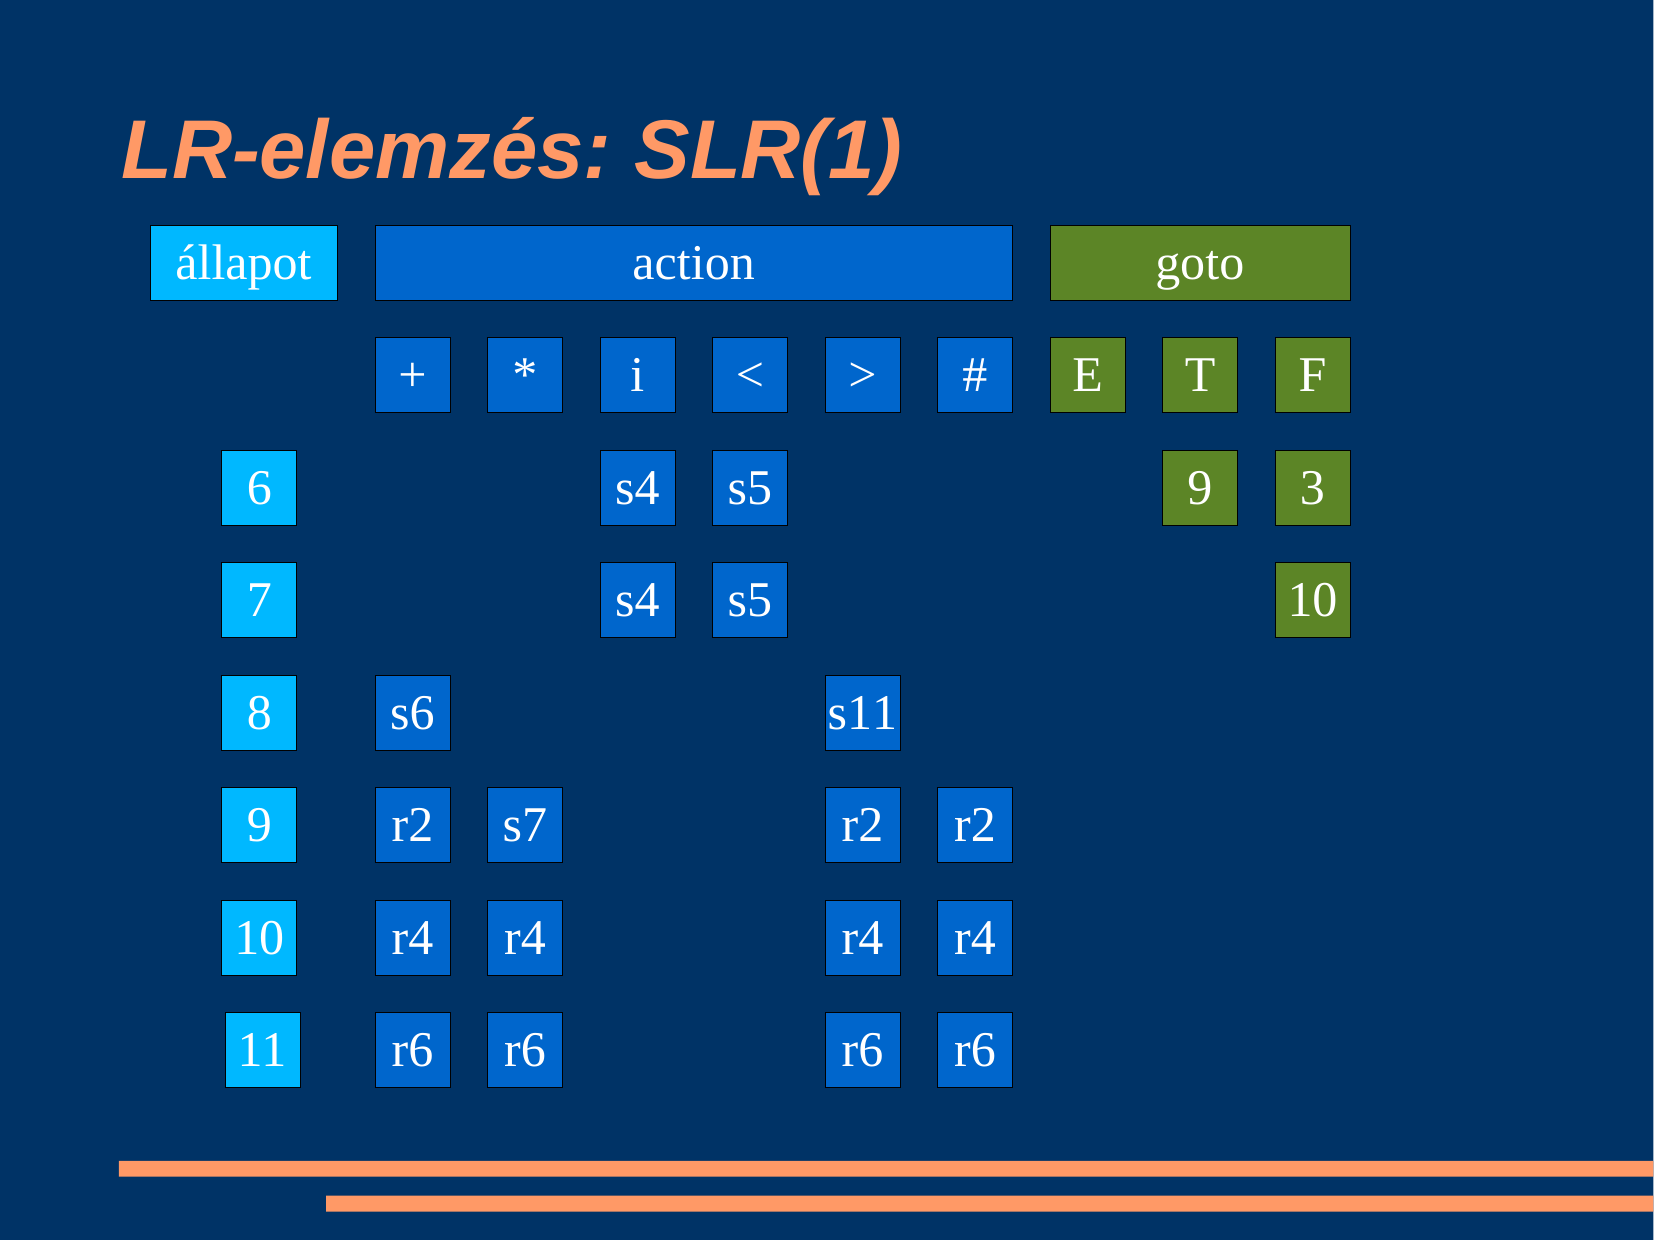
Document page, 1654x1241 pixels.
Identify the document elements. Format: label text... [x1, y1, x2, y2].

text_box r2 [825, 787, 901, 863]
text_box s5 [712, 450, 788, 526]
text_box r6 [487, 1012, 563, 1088]
text_box 7 [221, 562, 297, 638]
text_box állapot [150, 225, 338, 301]
text_box 11 [225, 1012, 301, 1088]
text_box r2 [375, 787, 451, 863]
text_box 3 [1275, 450, 1351, 526]
text_box s4 [600, 450, 676, 526]
text_box E [1050, 337, 1126, 413]
text_box s7 [487, 787, 563, 863]
text_box F [1275, 337, 1351, 413]
title LR-elemzés: SLR(1) [121, 46, 1534, 254]
text_box T [1162, 337, 1238, 413]
text_box s6 [375, 675, 451, 751]
text_box r4 [375, 900, 451, 976]
text_box > [825, 337, 901, 413]
text_box i [600, 337, 676, 413]
text_box < [712, 337, 788, 413]
text_box action [375, 225, 1013, 301]
text_box s4 [600, 562, 676, 638]
text_box r6 [825, 1012, 901, 1088]
text_box 9 [1162, 450, 1238, 526]
text_box # [937, 337, 1013, 413]
text_box 9 [221, 787, 297, 863]
text_box r6 [937, 1012, 1013, 1088]
text_box r4 [937, 900, 1013, 976]
text_box s5 [712, 562, 788, 638]
text_box r4 [825, 900, 901, 976]
text_box * [487, 337, 563, 413]
text_box s11 [825, 675, 901, 751]
text_box 10 [221, 900, 297, 976]
text_box 10 [1275, 562, 1351, 638]
text_box 8 [221, 675, 297, 751]
text_box r4 [487, 900, 563, 976]
text_box goto [1050, 225, 1351, 301]
text_box + [375, 337, 451, 413]
text_box r6 [375, 1012, 451, 1088]
text_box r2 [937, 787, 1013, 863]
text_box 6 [221, 450, 297, 526]
